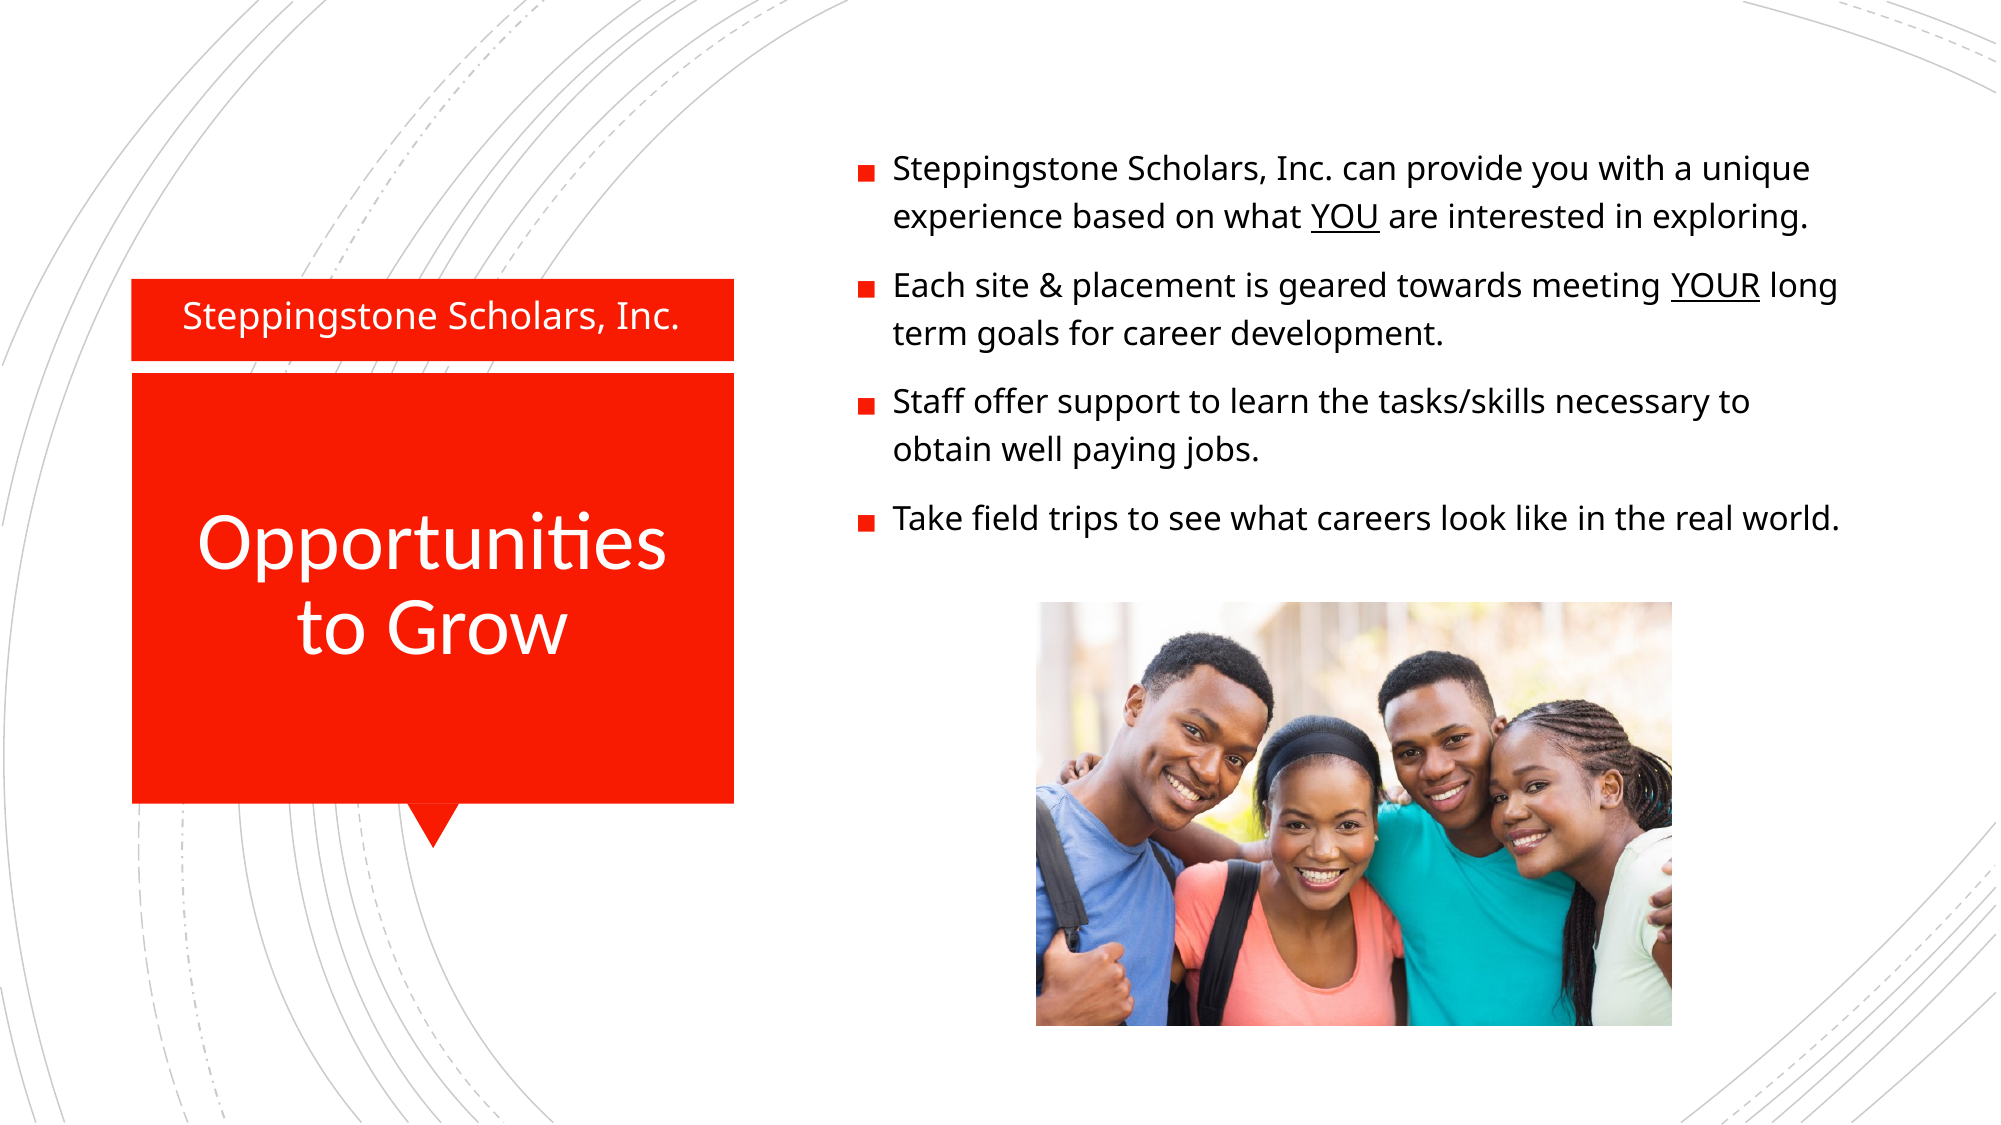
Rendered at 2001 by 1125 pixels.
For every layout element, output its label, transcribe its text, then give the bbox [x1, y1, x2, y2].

list Steppingstone Scholars, Inc. can provide you with a unique experience based on what YOU are interested in exploring. Each site & placement is geared towards meeting YOUR long term goals for career development. Staff offer support to learn the tasks/skills necessary to obtain well paying jobs. Take field trips to see what careers look like in the real world. [840, 131, 1869, 523]
picture [1036, 602, 1672, 1026]
text_box Steppingstone Scholars, Inc. [167, 285, 742, 346]
title Opportunities to Grow [145, 383, 721, 789]
